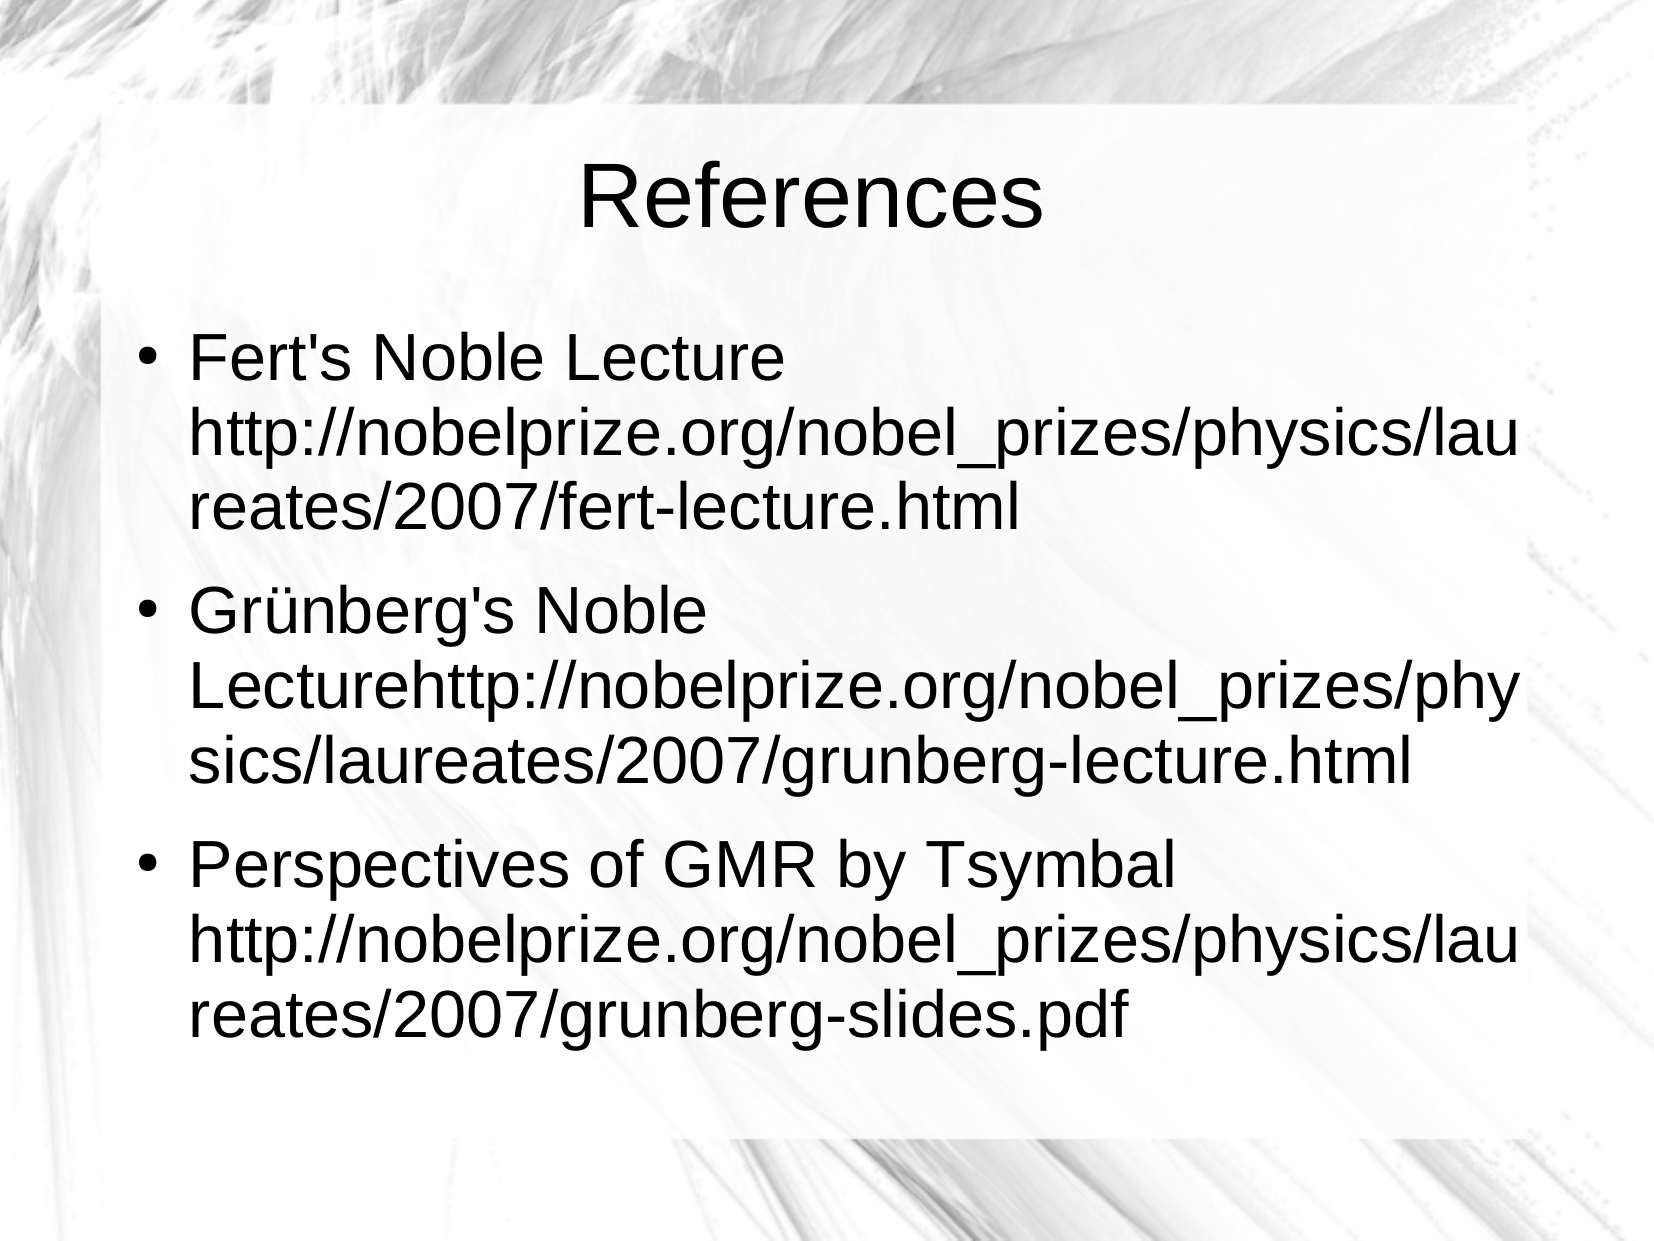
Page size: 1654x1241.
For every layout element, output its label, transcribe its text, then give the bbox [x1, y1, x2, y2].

list Fert's Noble Lecture http://nobelprize.org/nobel_prizes/physics/laureates/2007/fert-lecture.html Grünberg's Noble Lecturehttp://nobelprize.org/nobel_prizes/physics/laureates/2007/grunberg-lecture.html Perspectives of GMR by Tsymbal http://nobelprize.org/nobel_prizes/physics/laureates/2007/grunberg-slides.pdf [118, 319, 1538, 1126]
title References [118, 119, 1506, 273]
picture [0, 0, 1654, 1241]
